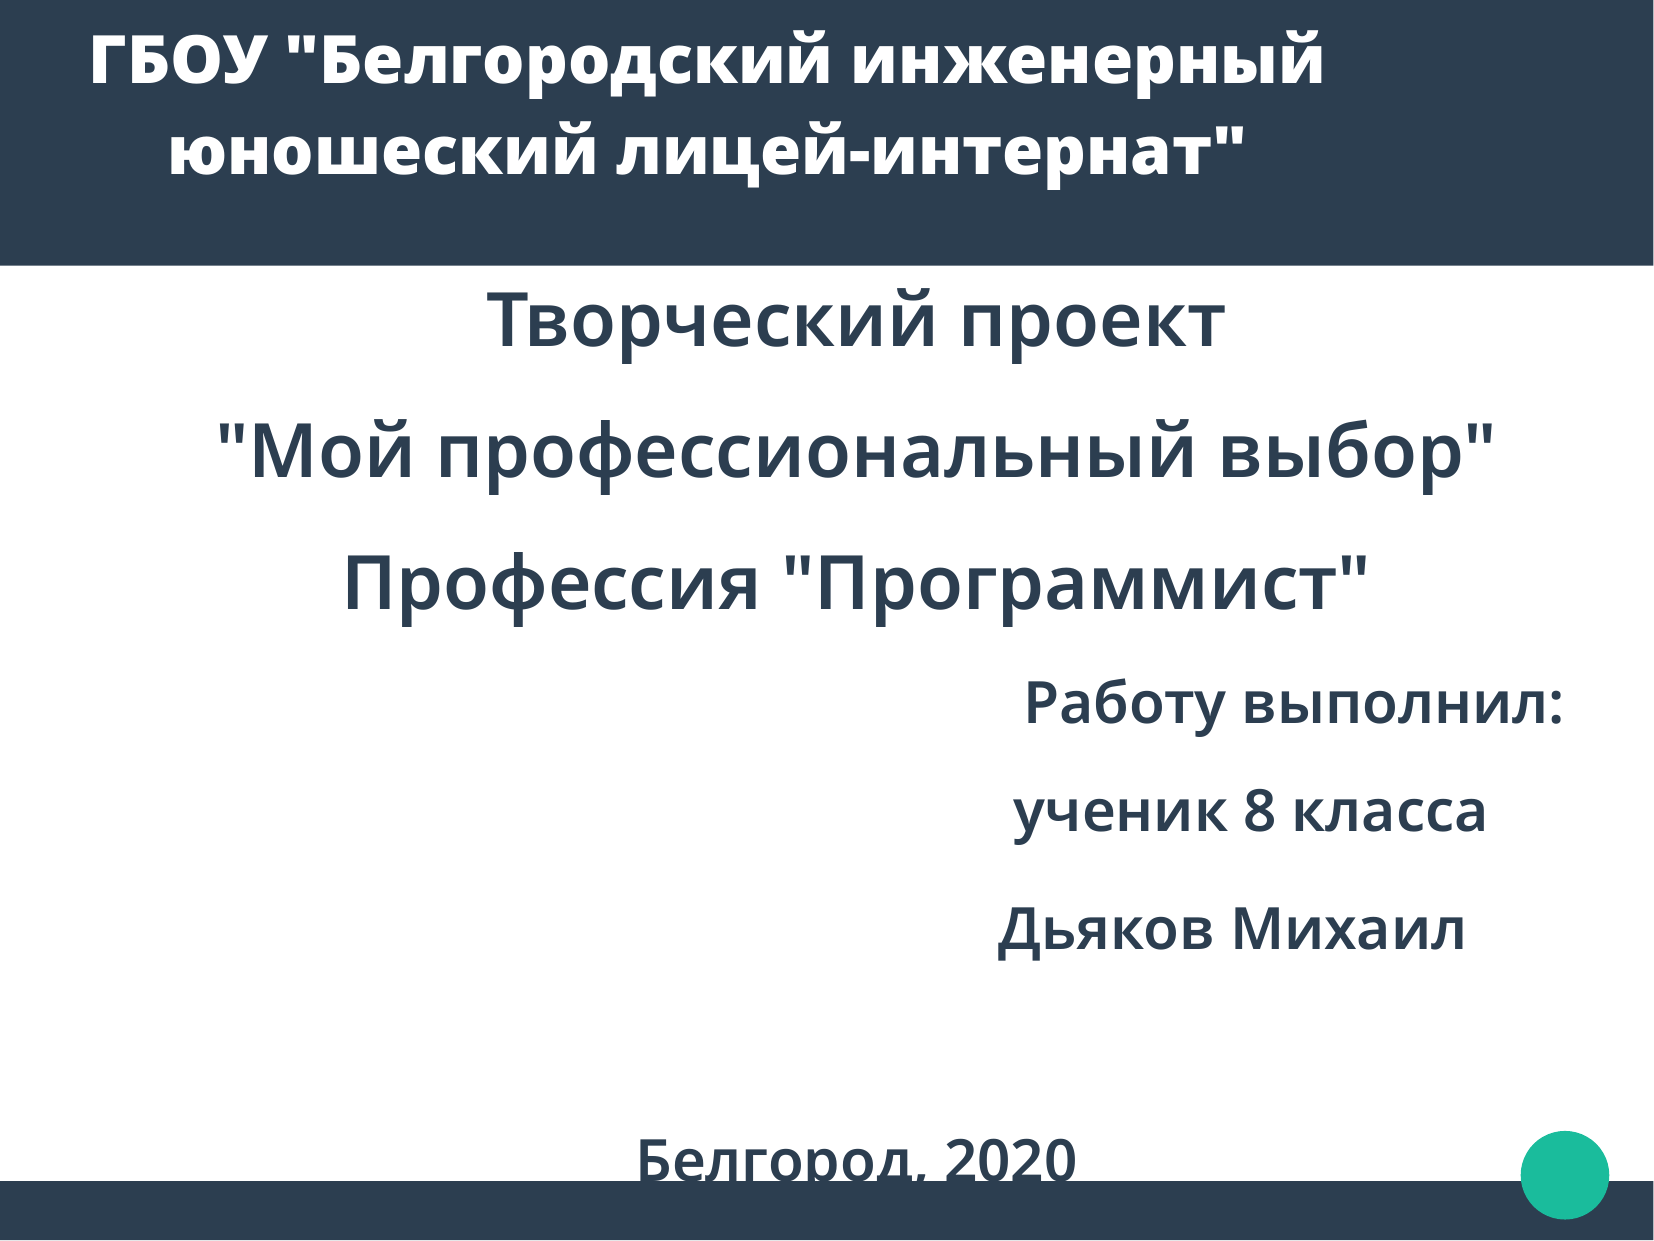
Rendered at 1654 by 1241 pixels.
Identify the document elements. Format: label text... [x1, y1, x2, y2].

list Творческий проект "Мой профессиональный выбор" Профессия "Программист" Работу выполнил: ученик 8 класса Дьяков Михаил Белгород, 2020 [76, 265, 1565, 1152]
title ГБОУ "Белгородский инженерный юношеский лицей-интернат" [88, 0, 1577, 208]
